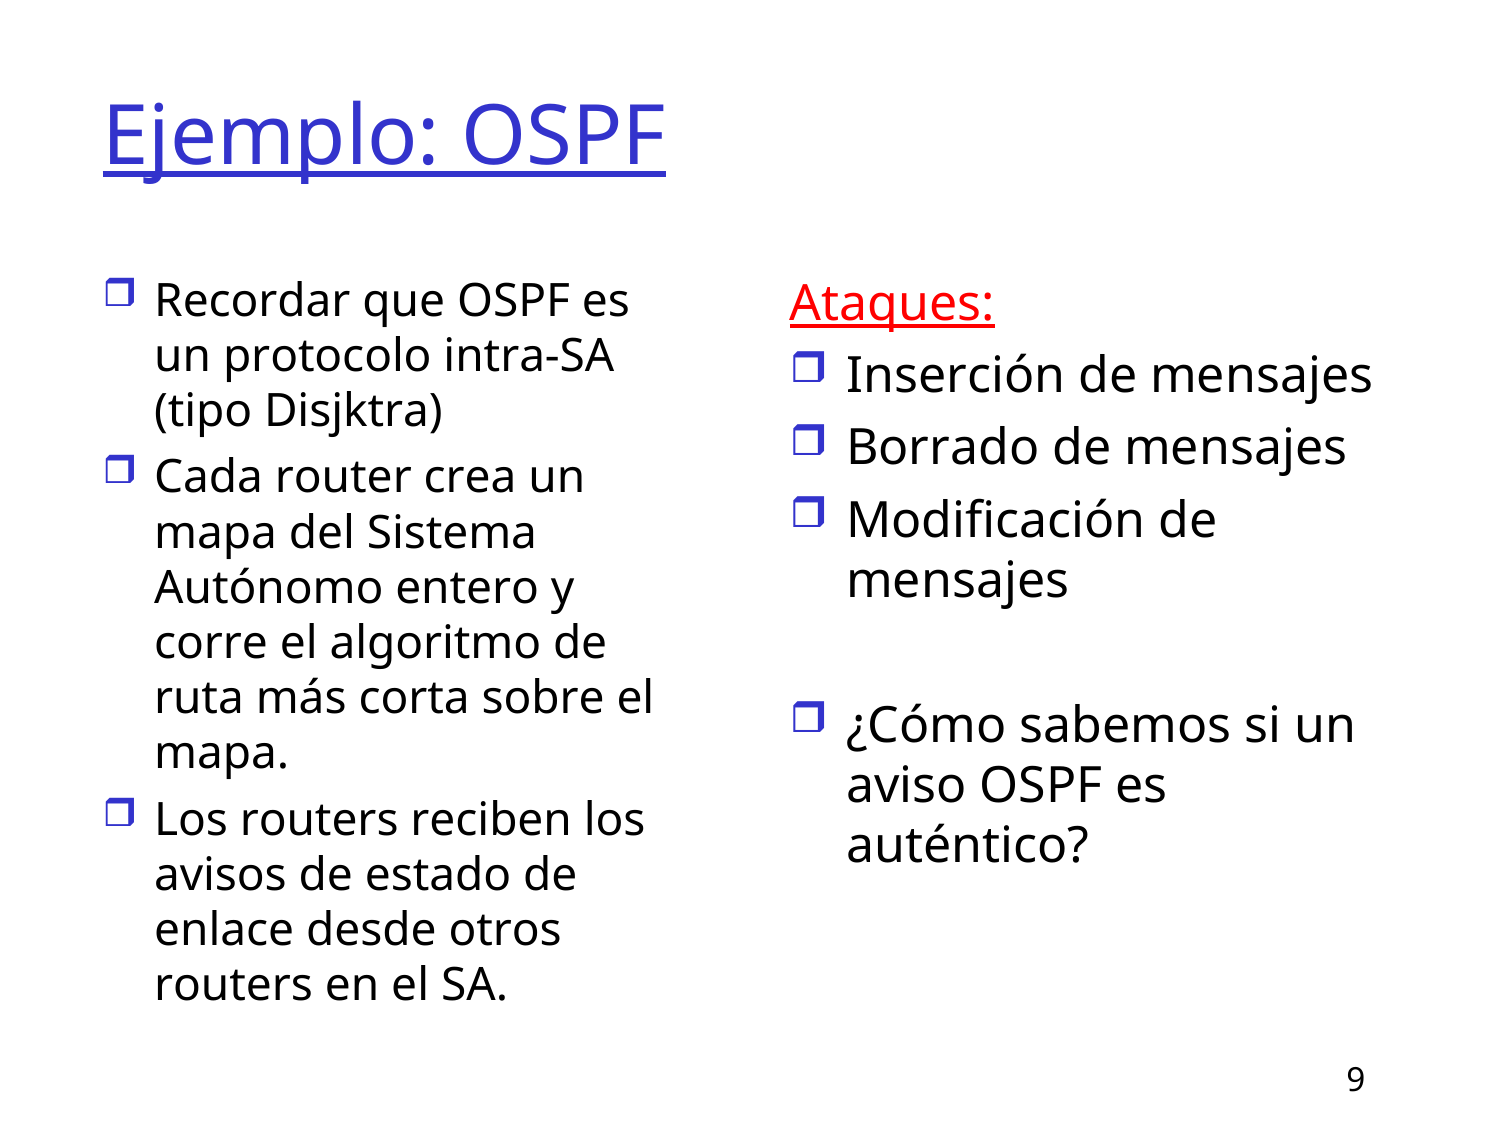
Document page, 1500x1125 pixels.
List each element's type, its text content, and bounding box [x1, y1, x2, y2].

list Recordar que OSPF es un protocolo intra-SA (tipo Disjktra) Cada router crea un mapa del Sistema Autónomo entero y corre el algoritmo de ruta más corta sobre el mapa. Los routers reciben los avisos de estado de enlace desde otros routers en el SA. [87, 262, 713, 1026]
title Ejemplo: OSPF [87, 37, 1363, 225]
list Ataques: Inserción de mensajes Borrado de mensajes Modificación de mensajes ¿Cómo sabemos si un aviso OSPF es auténtico? [774, 262, 1401, 1026]
